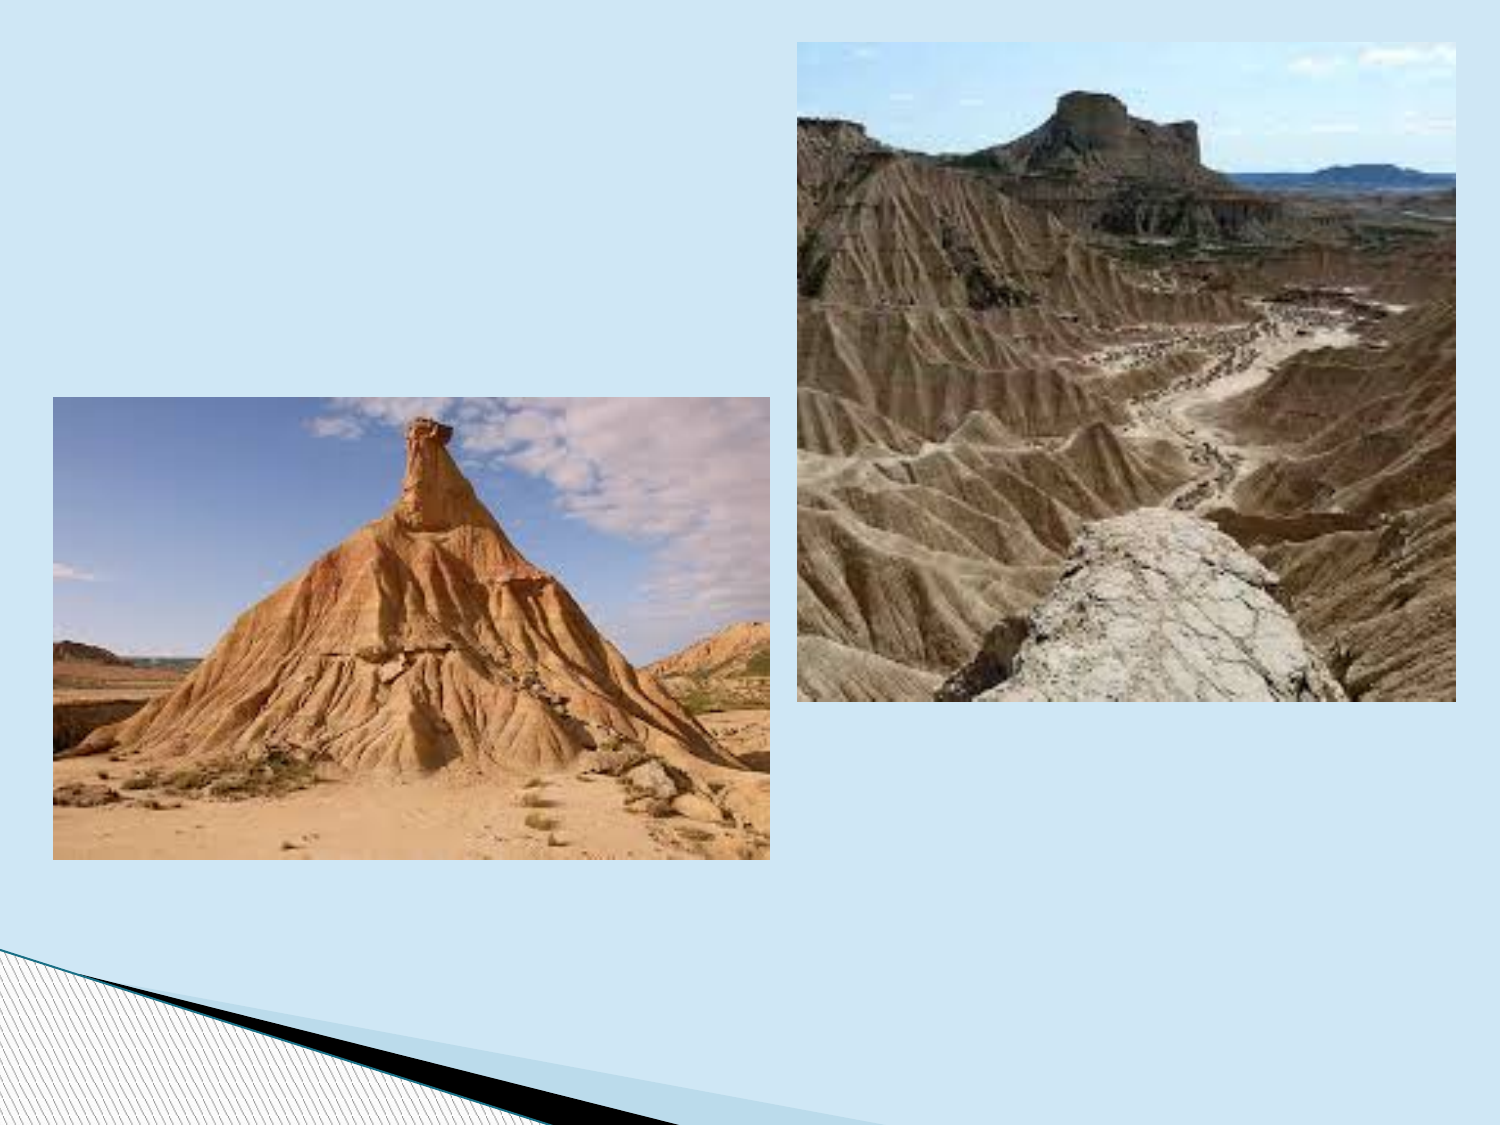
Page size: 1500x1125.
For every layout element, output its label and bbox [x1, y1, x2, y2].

picture [0, 952, 543, 1125]
picture [797, 42, 1456, 702]
picture [53, 397, 770, 860]
